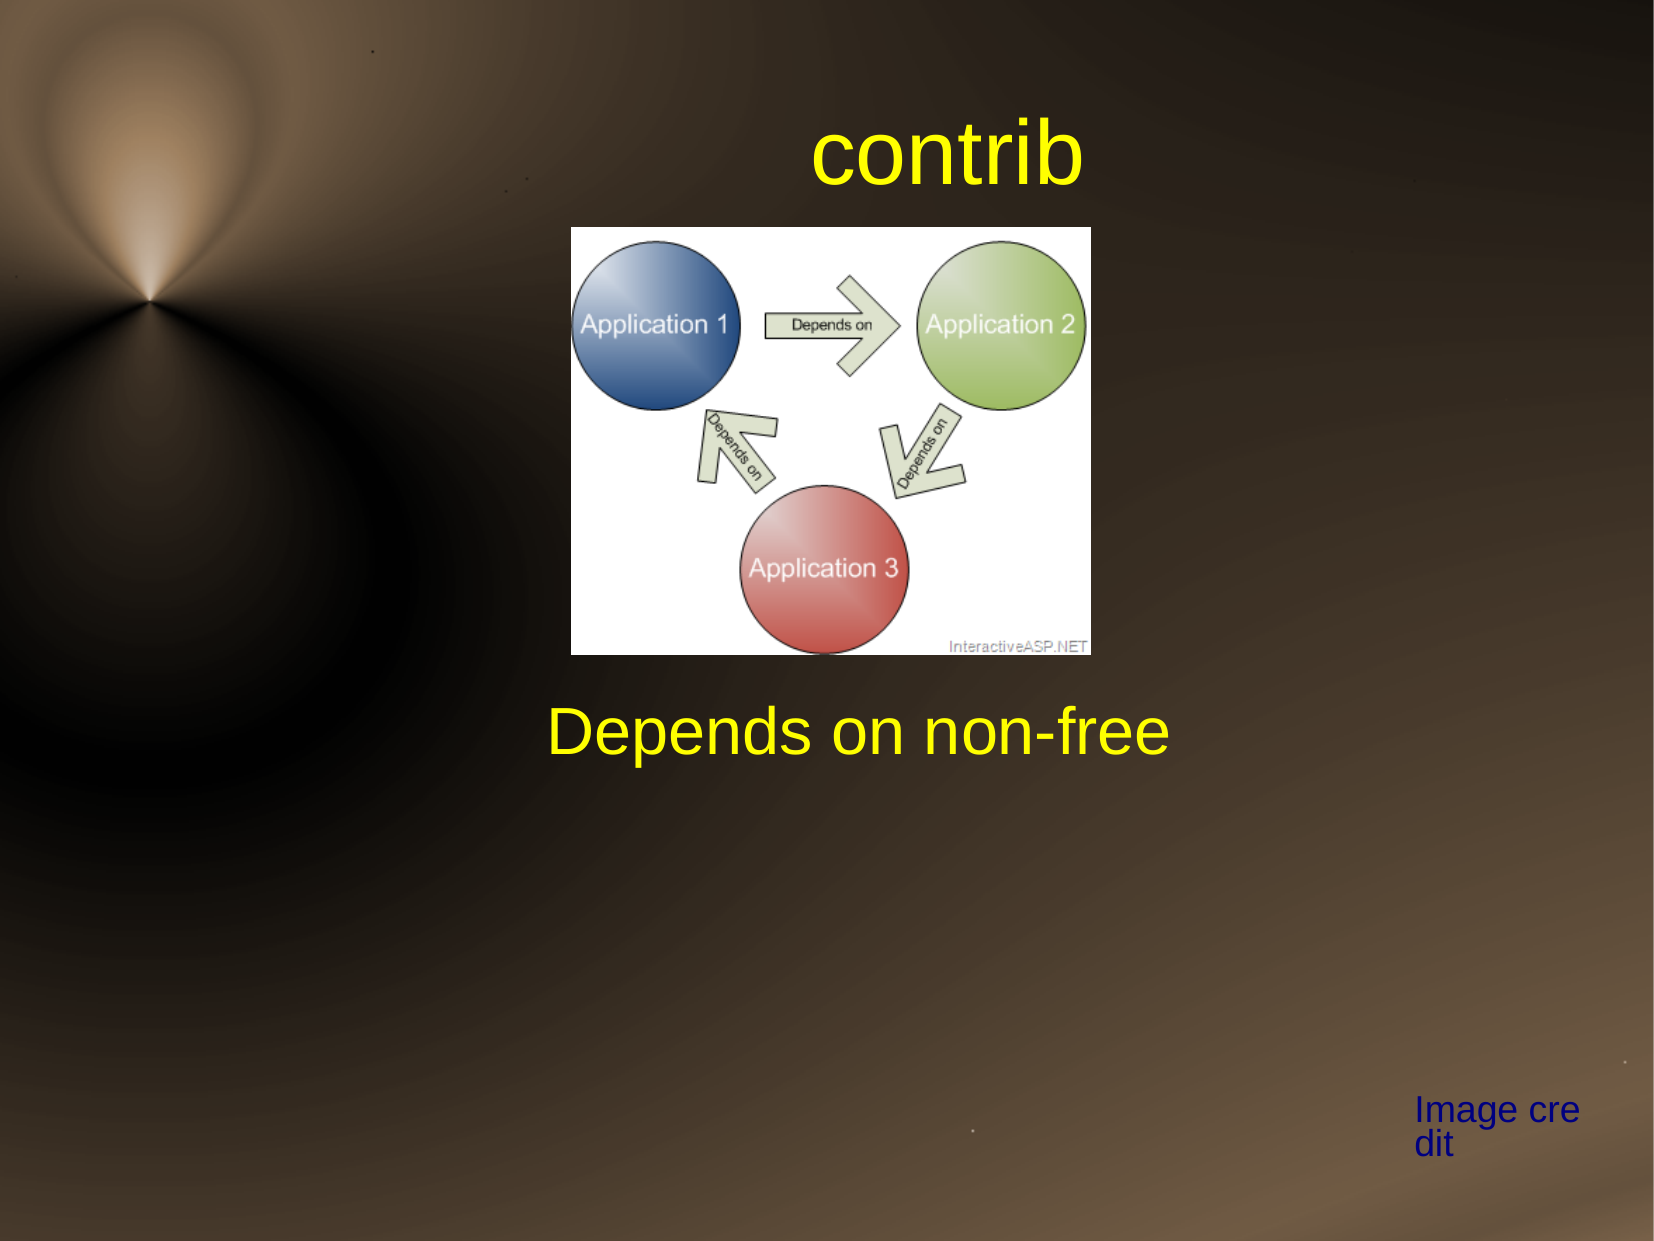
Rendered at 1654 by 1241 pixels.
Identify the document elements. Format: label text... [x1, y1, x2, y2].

text_box Image credit [1399, 1080, 1607, 1137]
title contrib [324, 56, 1571, 250]
picture [0, 0, 1654, 1241]
subtitle Depends on non-free [147, 361, 1571, 1102]
